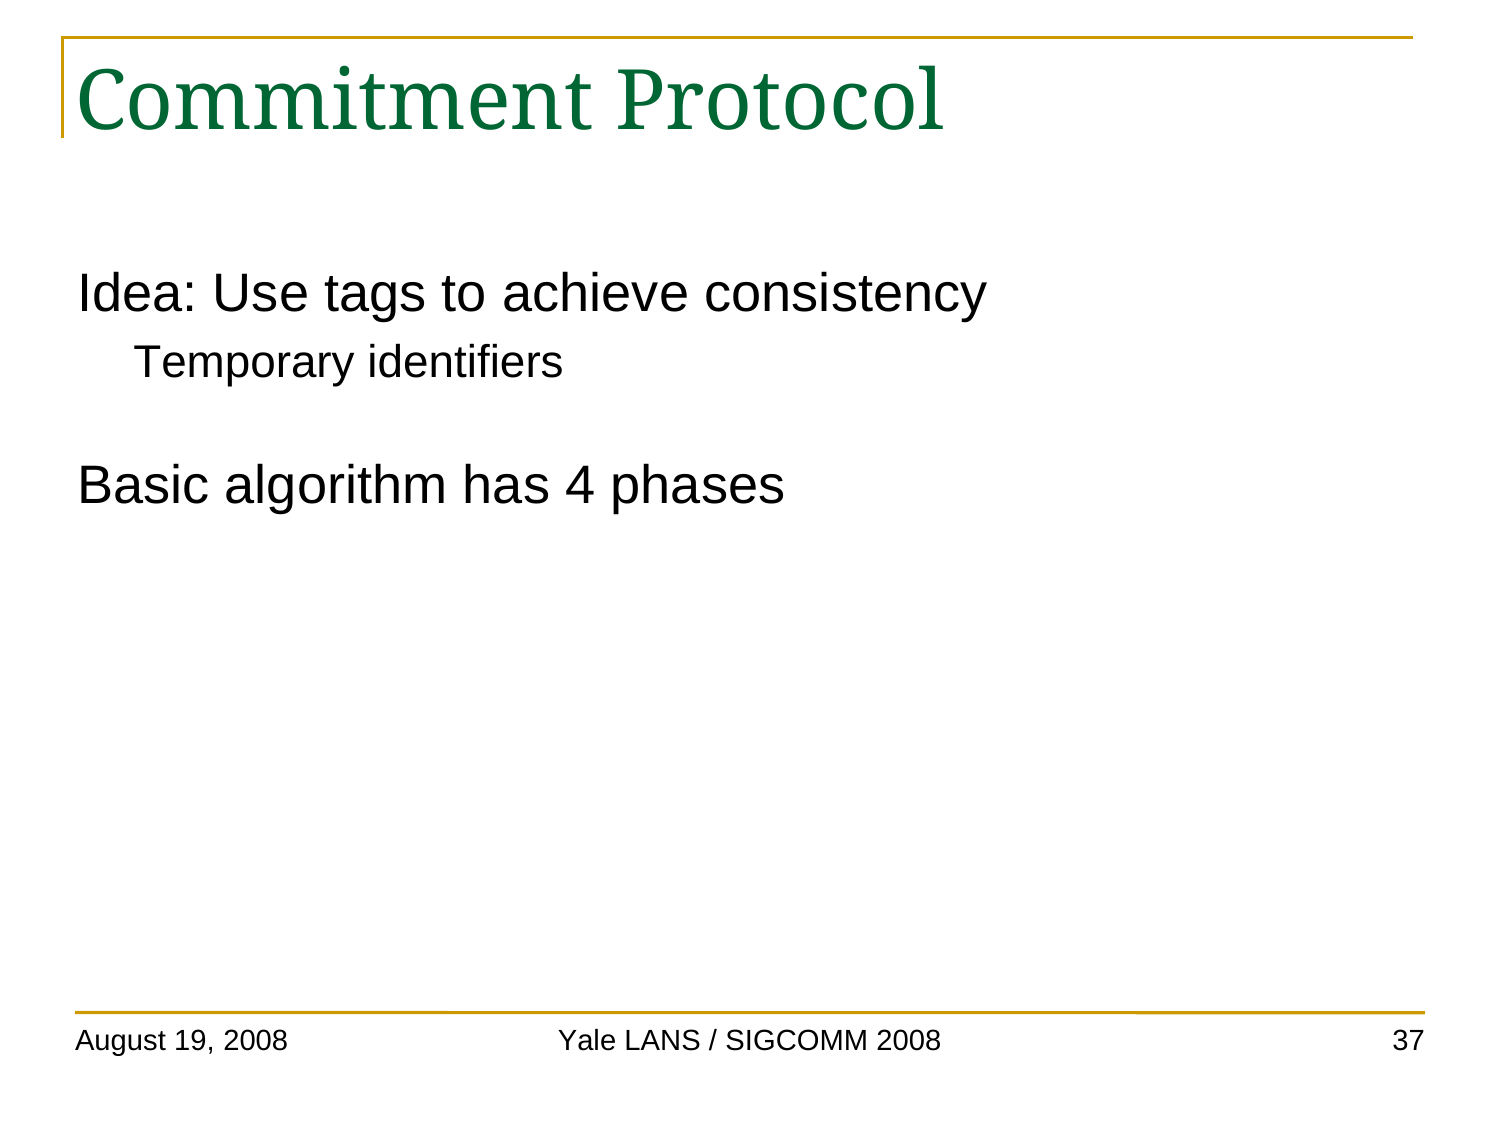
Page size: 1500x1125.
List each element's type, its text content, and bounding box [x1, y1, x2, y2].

title Commitment Protocol [75, 0, 1425, 198]
list Idea: Use tags to achieve consistency Temporary identifiers Basic algorithm has 4 phases [77, 262, 1425, 1006]
